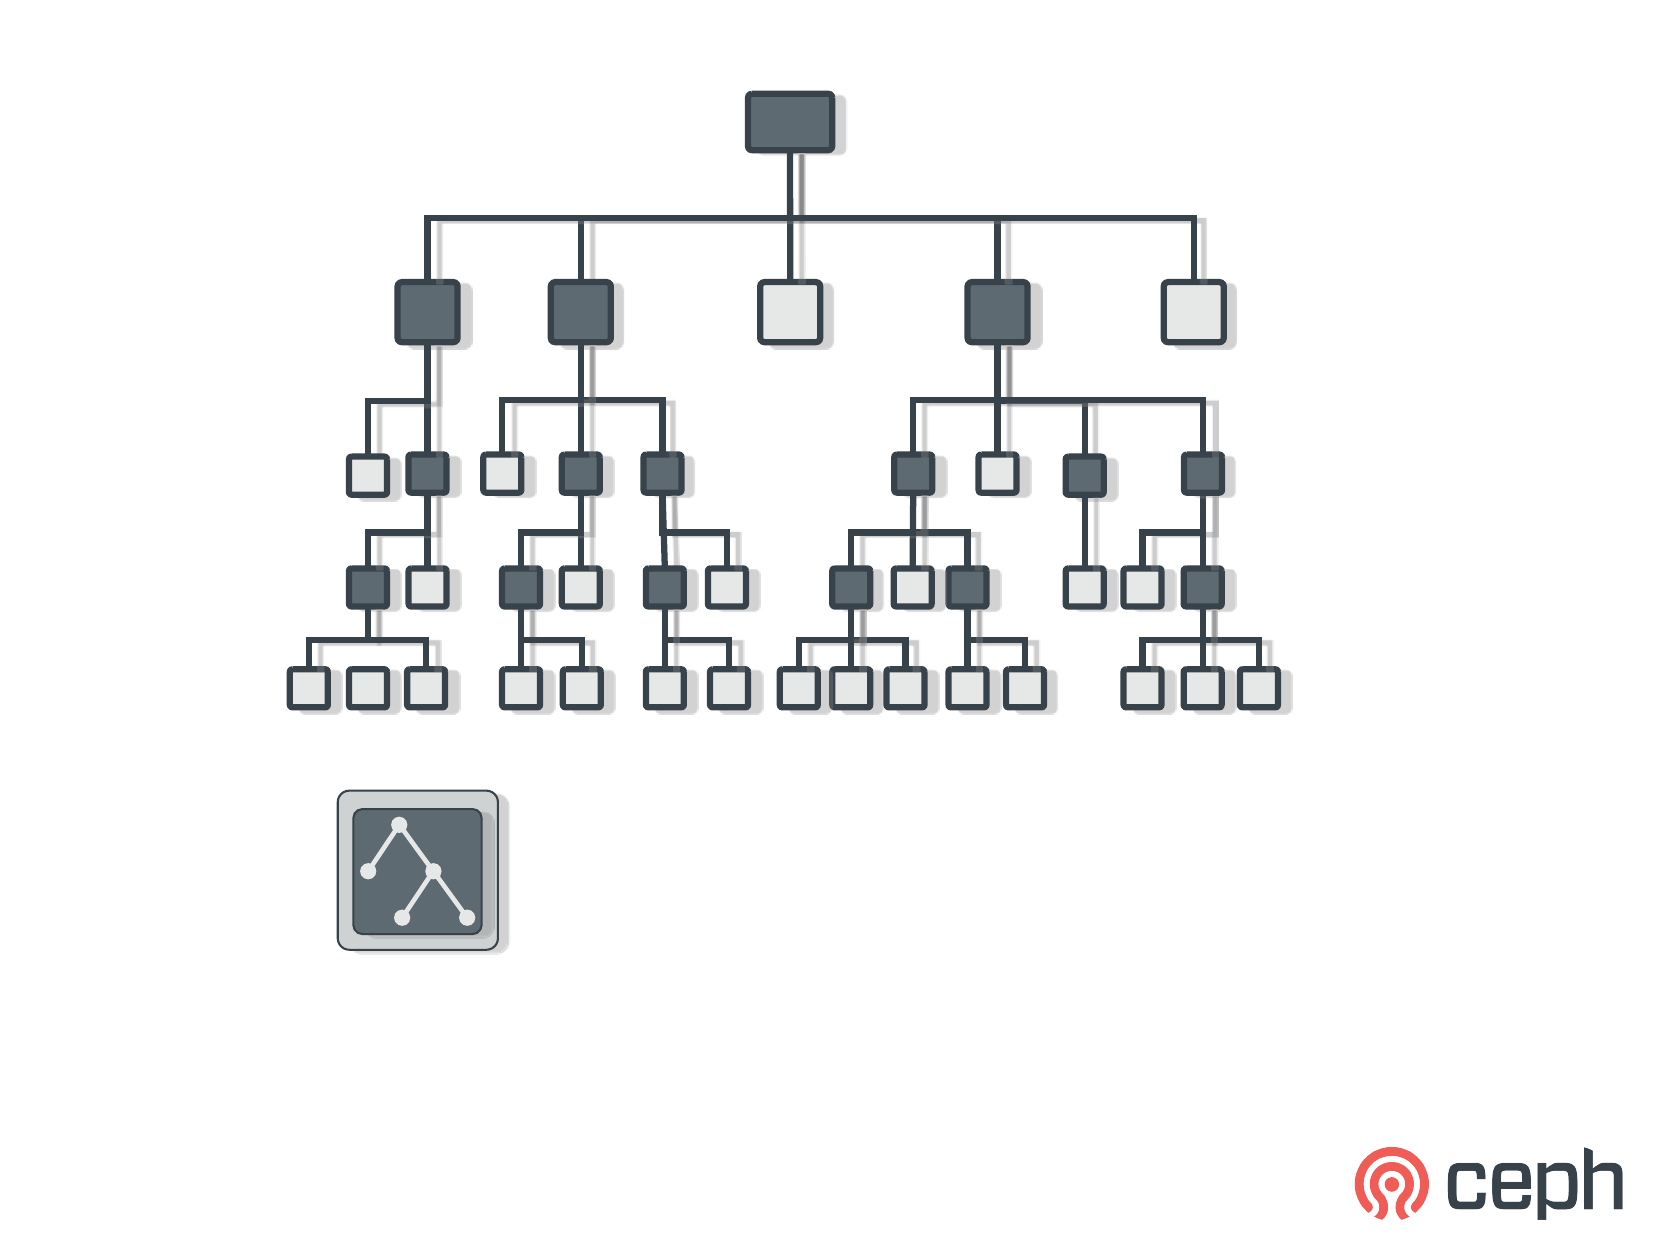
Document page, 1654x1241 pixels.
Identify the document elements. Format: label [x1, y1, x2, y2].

text_box [562, 669, 601, 708]
text_box [407, 669, 446, 708]
text_box [967, 282, 1028, 343]
text_box [1183, 669, 1200, 708]
text_box [645, 669, 684, 708]
text_box [408, 568, 421, 607]
text_box [1065, 456, 1104, 495]
text_box [886, 669, 925, 708]
text_box [779, 669, 818, 708]
text_box [561, 454, 600, 493]
text_box [561, 568, 579, 607]
text_box [337, 790, 498, 950]
text_box [893, 568, 932, 607]
text_box [408, 454, 447, 493]
text_box [349, 568, 387, 607]
text_box [894, 454, 933, 493]
text_box [1123, 669, 1162, 708]
text_box [1183, 568, 1222, 607]
text_box [747, 93, 833, 151]
text_box [978, 454, 1017, 493]
text_box [645, 568, 684, 607]
text_box [427, 568, 432, 607]
text_box [760, 282, 821, 343]
text_box [349, 456, 387, 495]
text_box [371, 669, 376, 708]
text_box [832, 568, 871, 607]
text_box [948, 669, 964, 708]
text_box [948, 568, 987, 607]
text_box [397, 282, 458, 343]
text_box [440, 568, 447, 607]
text_box [1163, 282, 1224, 343]
picture [1308, 1100, 1654, 1241]
text_box [832, 669, 871, 708]
text_box [289, 669, 328, 708]
text_box [1006, 669, 1045, 708]
text_box [710, 669, 749, 708]
text_box [1239, 669, 1278, 708]
text_box [585, 568, 589, 607]
text_box [971, 669, 976, 708]
text_box [483, 454, 522, 493]
text_box [502, 669, 541, 708]
text_box [1123, 568, 1162, 607]
text_box [983, 669, 987, 708]
text_box [550, 282, 611, 343]
text_box [1184, 454, 1223, 493]
text_box [502, 568, 541, 607]
text_box [1206, 669, 1211, 708]
text_box [643, 454, 682, 493]
text_box [707, 568, 726, 607]
text_box [349, 669, 365, 708]
text_box [1065, 568, 1104, 607]
text_box [732, 568, 737, 607]
